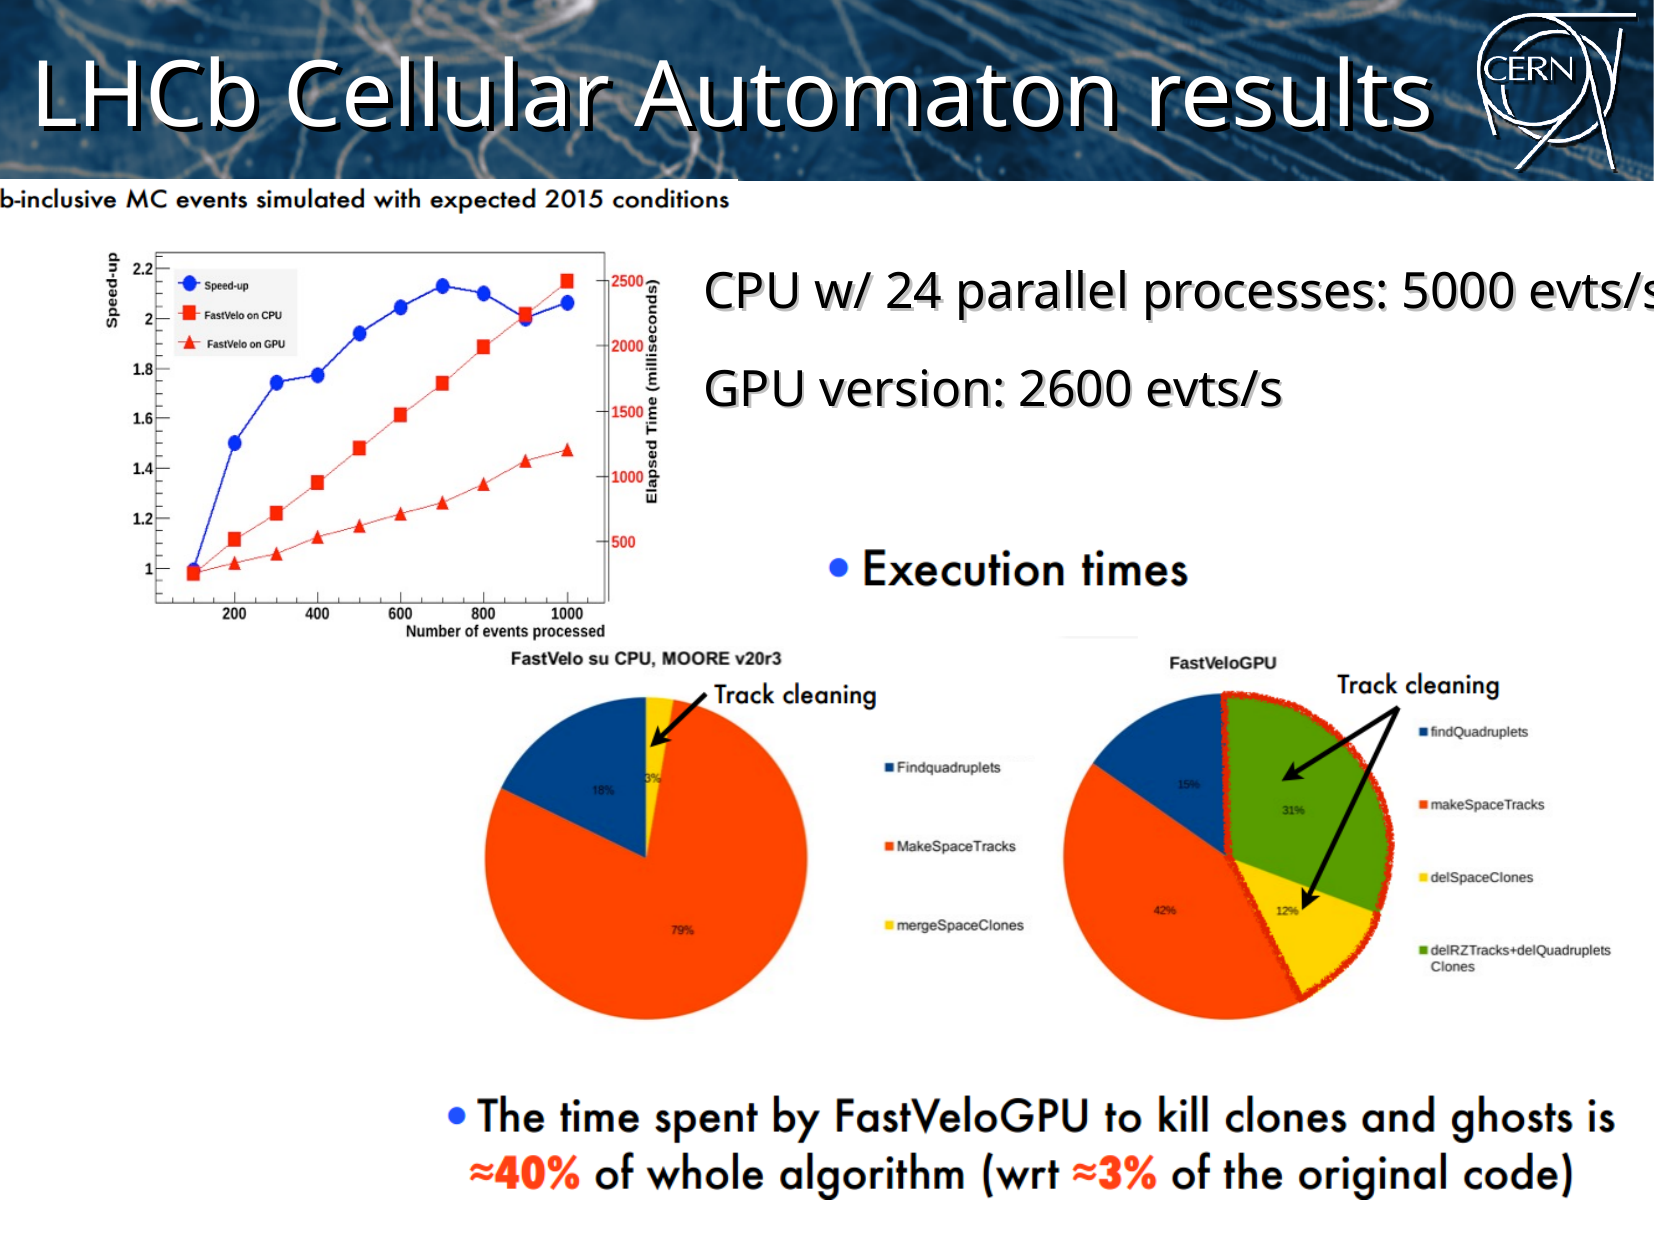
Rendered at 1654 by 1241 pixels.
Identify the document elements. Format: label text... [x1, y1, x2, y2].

list CPU w/ 24 parallel processes: 5000 evts/s GPU version: 2600 evts/s [632, 255, 1654, 481]
title LHCb Cellular Automaton results [30, 2, 1441, 181]
picture [0, 0, 1654, 1201]
